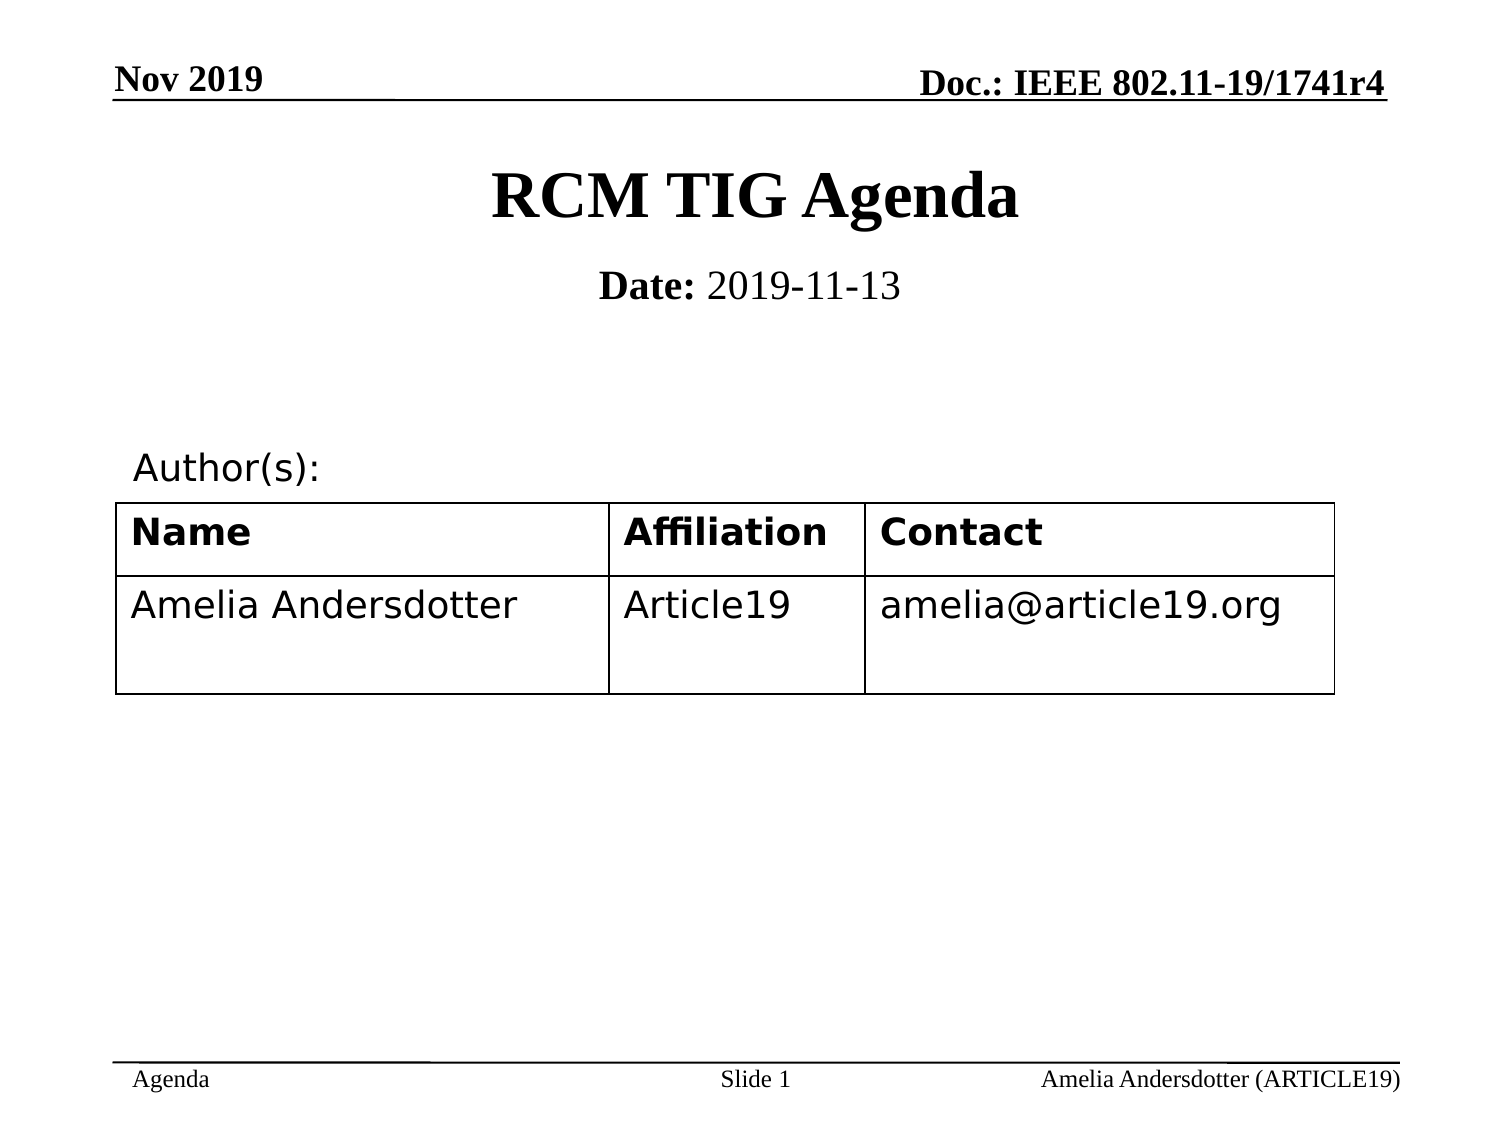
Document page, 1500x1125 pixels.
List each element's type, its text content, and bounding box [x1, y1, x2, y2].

text_box Date: 2019-11-13 [112, 249, 1388, 315]
table_header Name [117, 504, 608, 575]
text_box Amelia Andersdotter (ARTICLE19) [902, 1062, 1401, 1092]
table_cell Amelia Andersdotter [117, 577, 608, 693]
table_cell amelia@article19.org [866, 577, 1334, 693]
text_box Nov 2019 [114, 54, 492, 99]
table_header Affiliation [610, 504, 864, 575]
table_cell Article19 [610, 577, 864, 693]
table_header Contact [866, 504, 1334, 575]
text_box Slide <number> [712, 1062, 799, 1122]
text_box RCM TIG Agenda [118, 103, 1394, 278]
text_box Author(s): [118, 436, 437, 497]
